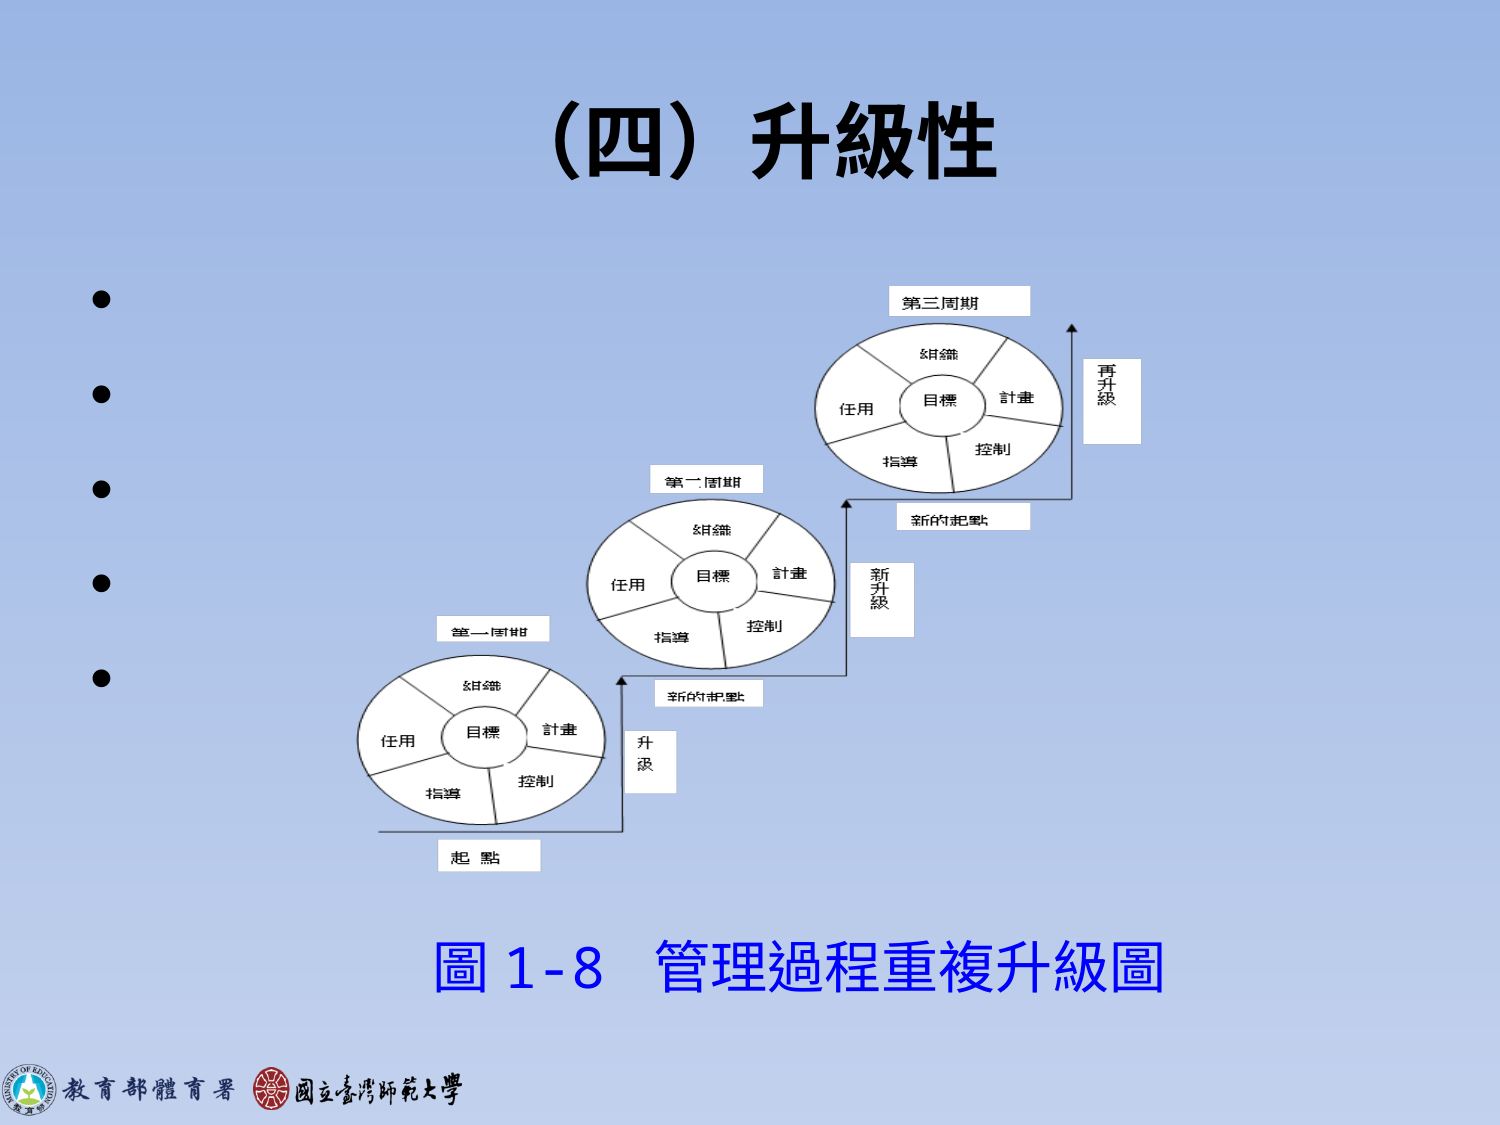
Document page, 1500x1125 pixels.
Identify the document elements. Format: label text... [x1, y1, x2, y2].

list 圖1-8 管理過程重複升級圖 [75, 252, 1426, 1013]
picture [356, 287, 1143, 875]
title （四）升級性 [75, 45, 1426, 233]
